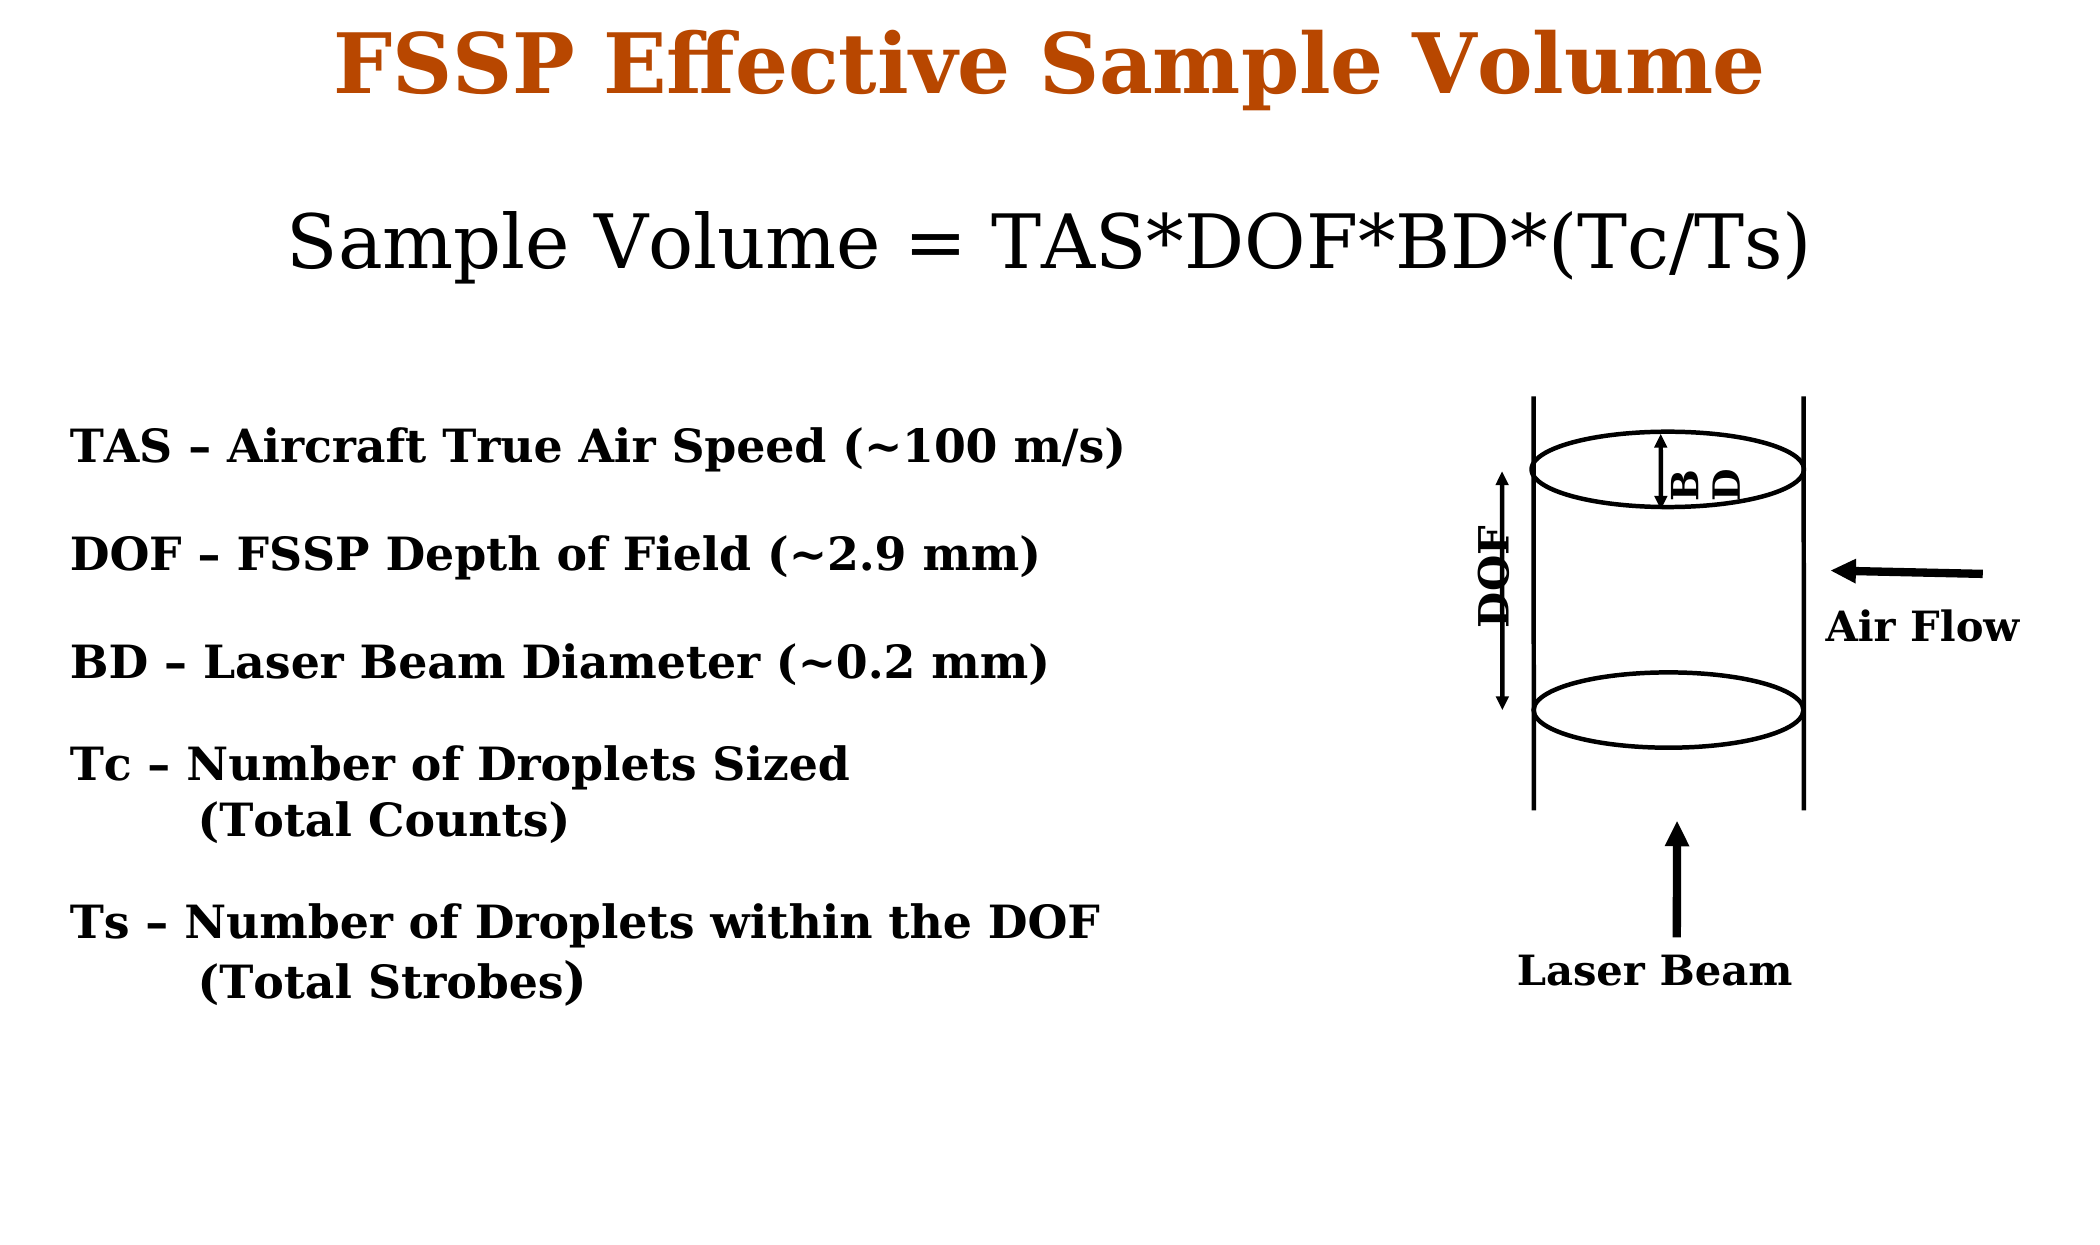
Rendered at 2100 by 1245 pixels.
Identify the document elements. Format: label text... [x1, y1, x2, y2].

text_box BD [1657, 434, 1741, 504]
text_box Sample Volume = TAS*DOF*BD*(Tc/Ts)‏ [0, 195, 2100, 285]
text_box FSSP Effective Sample Volume [0, 12, 2100, 121]
text_box TAS – Aircraft True Air Speed (~100 m/s)‏ DOF – FSSP Depth of Field (~2.9 mm)‏ BD – Laser Beam Diameter (~0.2 mm)‏ Tc – Number of Droplets Sized (Total Counts)‏ Ts – Number of Droplets within the DOF (Total Strobes)‏ [69, 326, 1560, 1101]
text_box BD [1657, 427, 1741, 435]
text_box BD [1657, 504, 1741, 517]
text_box Laser Beam [1560, 941, 1921, 1012]
text_box BD [1714, 478, 1737, 489]
text_box Air Flow [1810, 597, 2091, 668]
